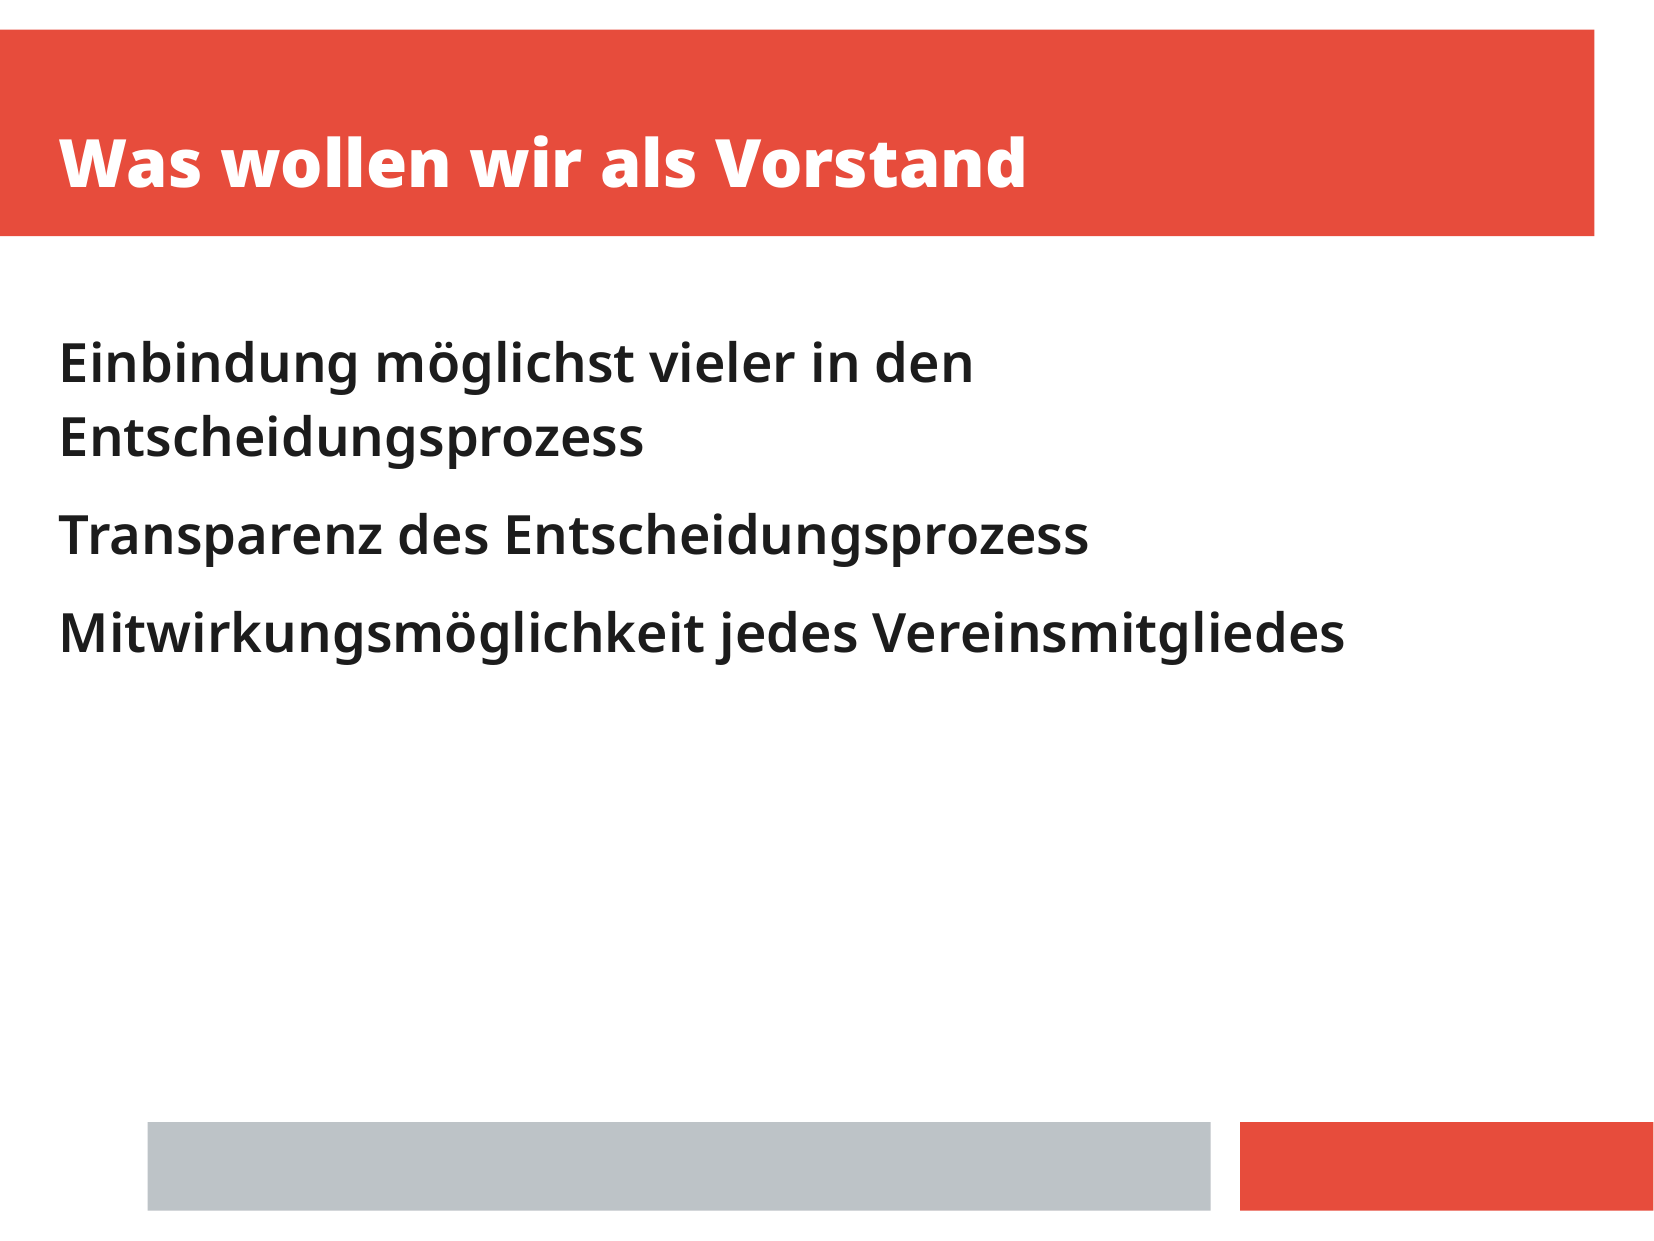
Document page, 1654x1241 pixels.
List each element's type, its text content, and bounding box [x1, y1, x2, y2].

list Einbindung möglichst vieler in den Entscheidungsprozess Transparenz des Entscheidungsprozess Mitwirkungsmöglichkeit jedes Vereinsmitgliedes [59, 324, 1565, 1093]
title Was wollen wir als Vorstand [59, 59, 1595, 207]
